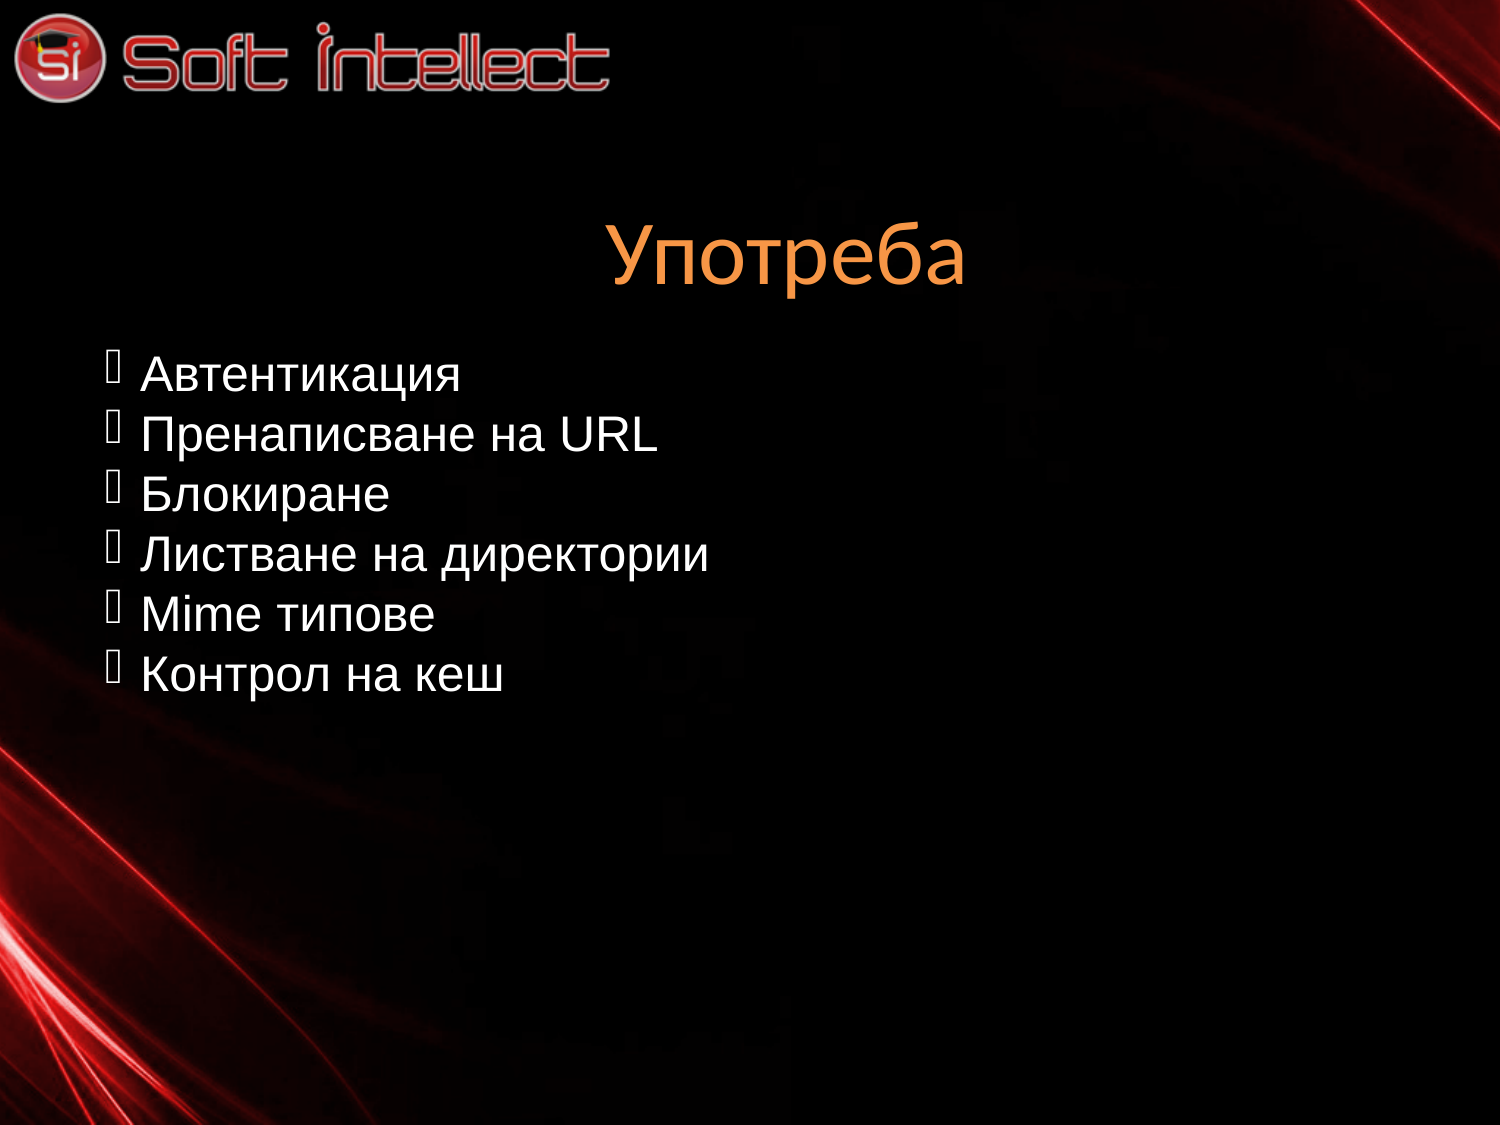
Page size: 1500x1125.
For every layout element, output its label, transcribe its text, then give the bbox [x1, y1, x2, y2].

picture [0, 0, 1500, 1125]
text_box Употреба [150, 127, 1425, 333]
text_box Автентикация Пренаписване на URL Блокиране Листване на директории Mime типове Контрол на кеш [90, 333, 1425, 1080]
